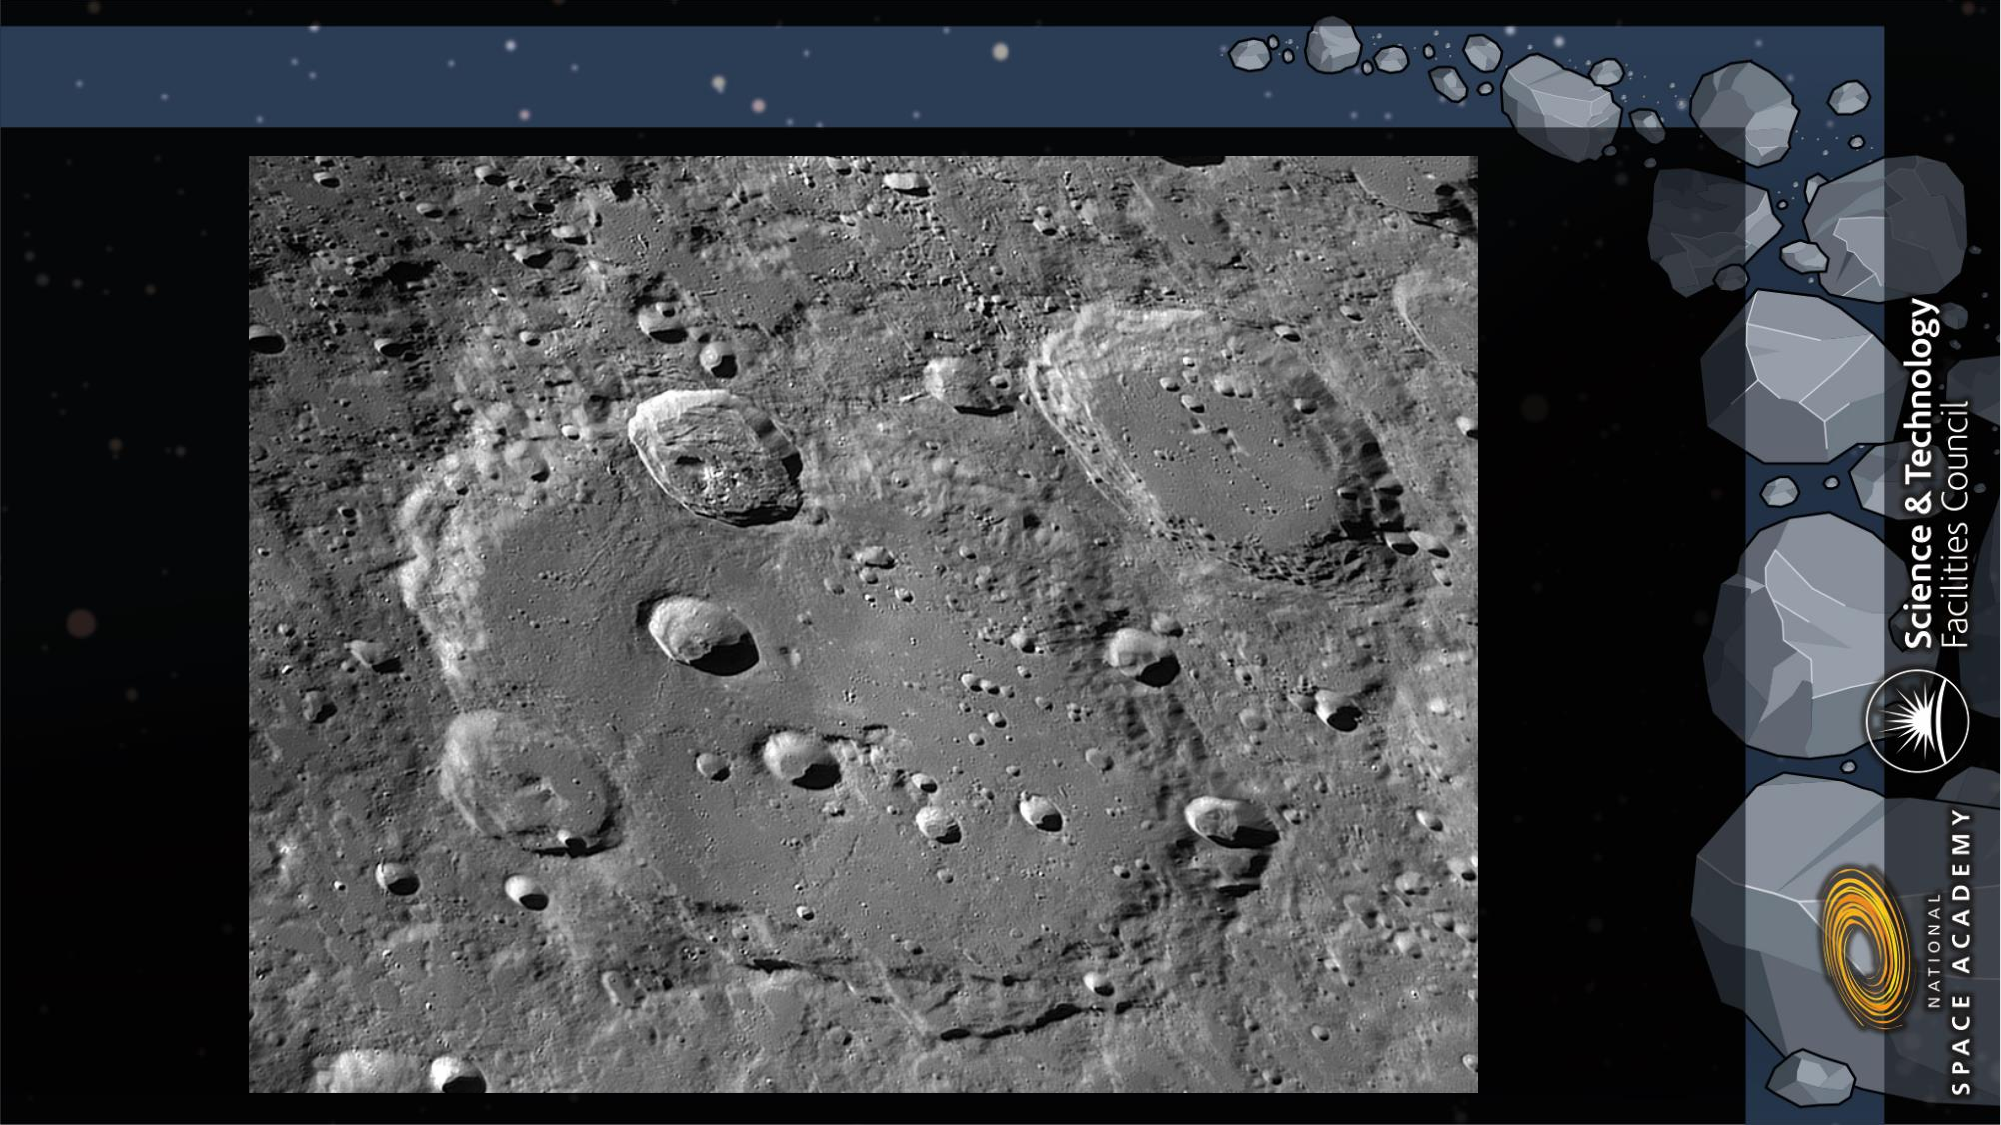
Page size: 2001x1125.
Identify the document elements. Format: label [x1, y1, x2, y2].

picture [249, 156, 1478, 1093]
